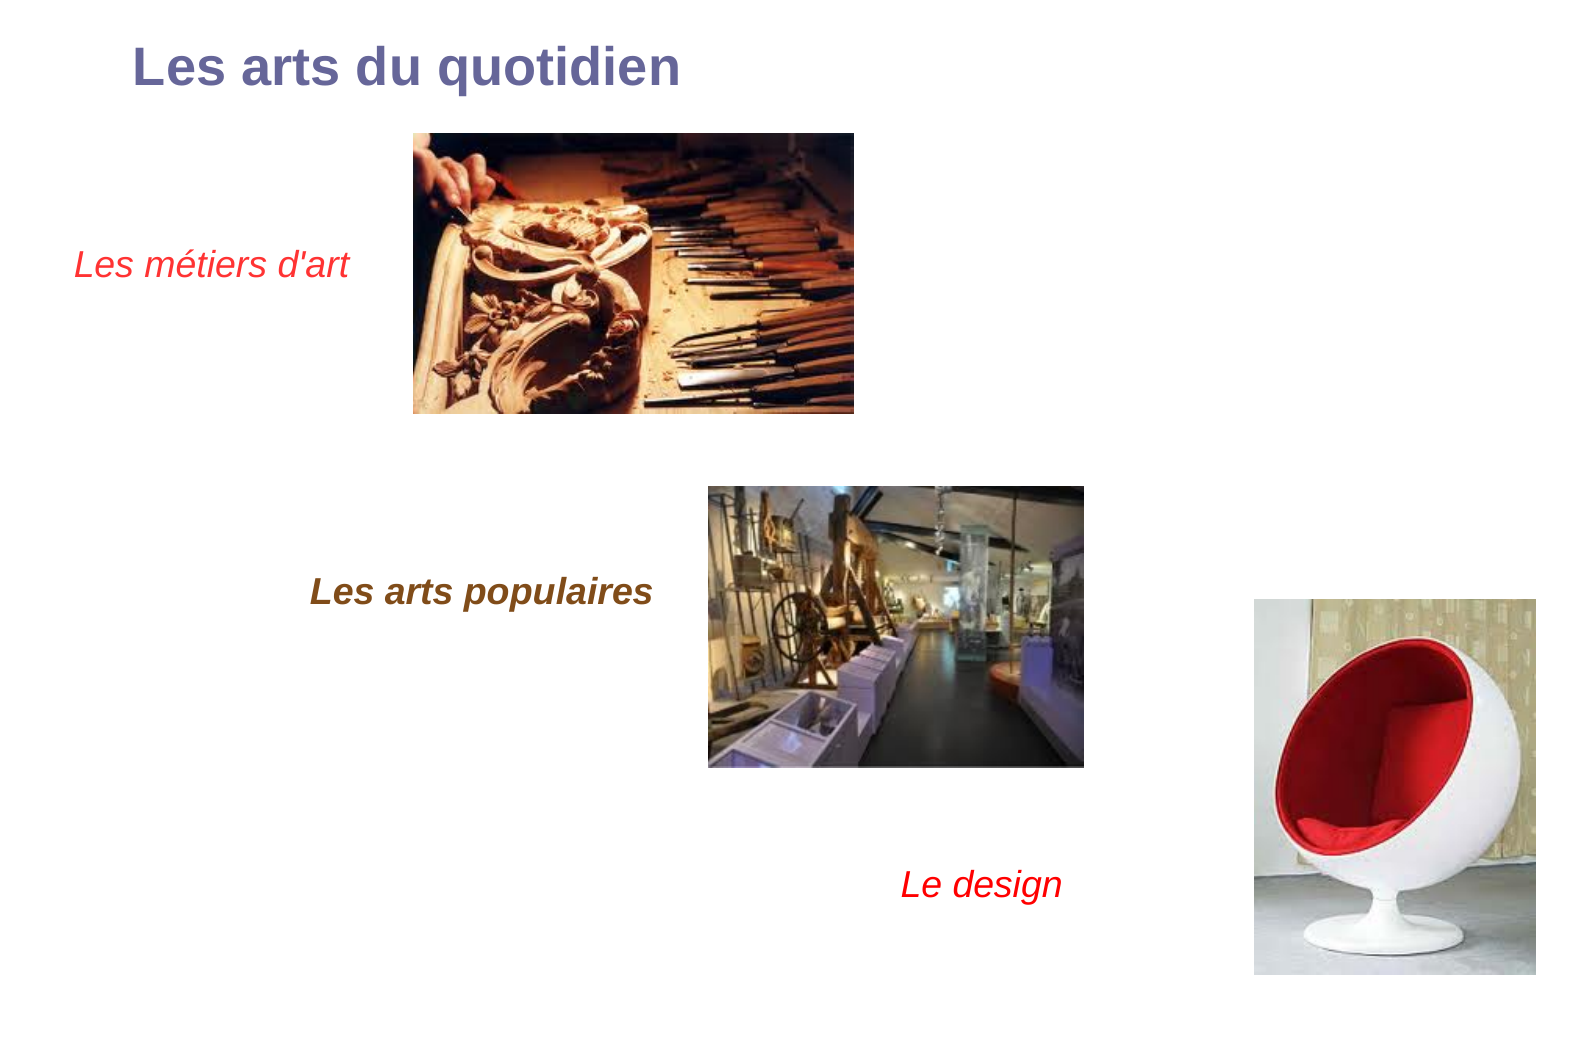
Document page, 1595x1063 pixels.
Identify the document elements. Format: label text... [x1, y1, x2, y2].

text_box Le design [885, 856, 1241, 913]
picture [708, 486, 1084, 768]
picture [413, 133, 854, 414]
text_box Les métiers d'art [59, 236, 413, 293]
text_box Les arts du quotidien [118, 29, 975, 107]
picture [1254, 599, 1536, 975]
text_box Les arts populaires [295, 563, 708, 622]
